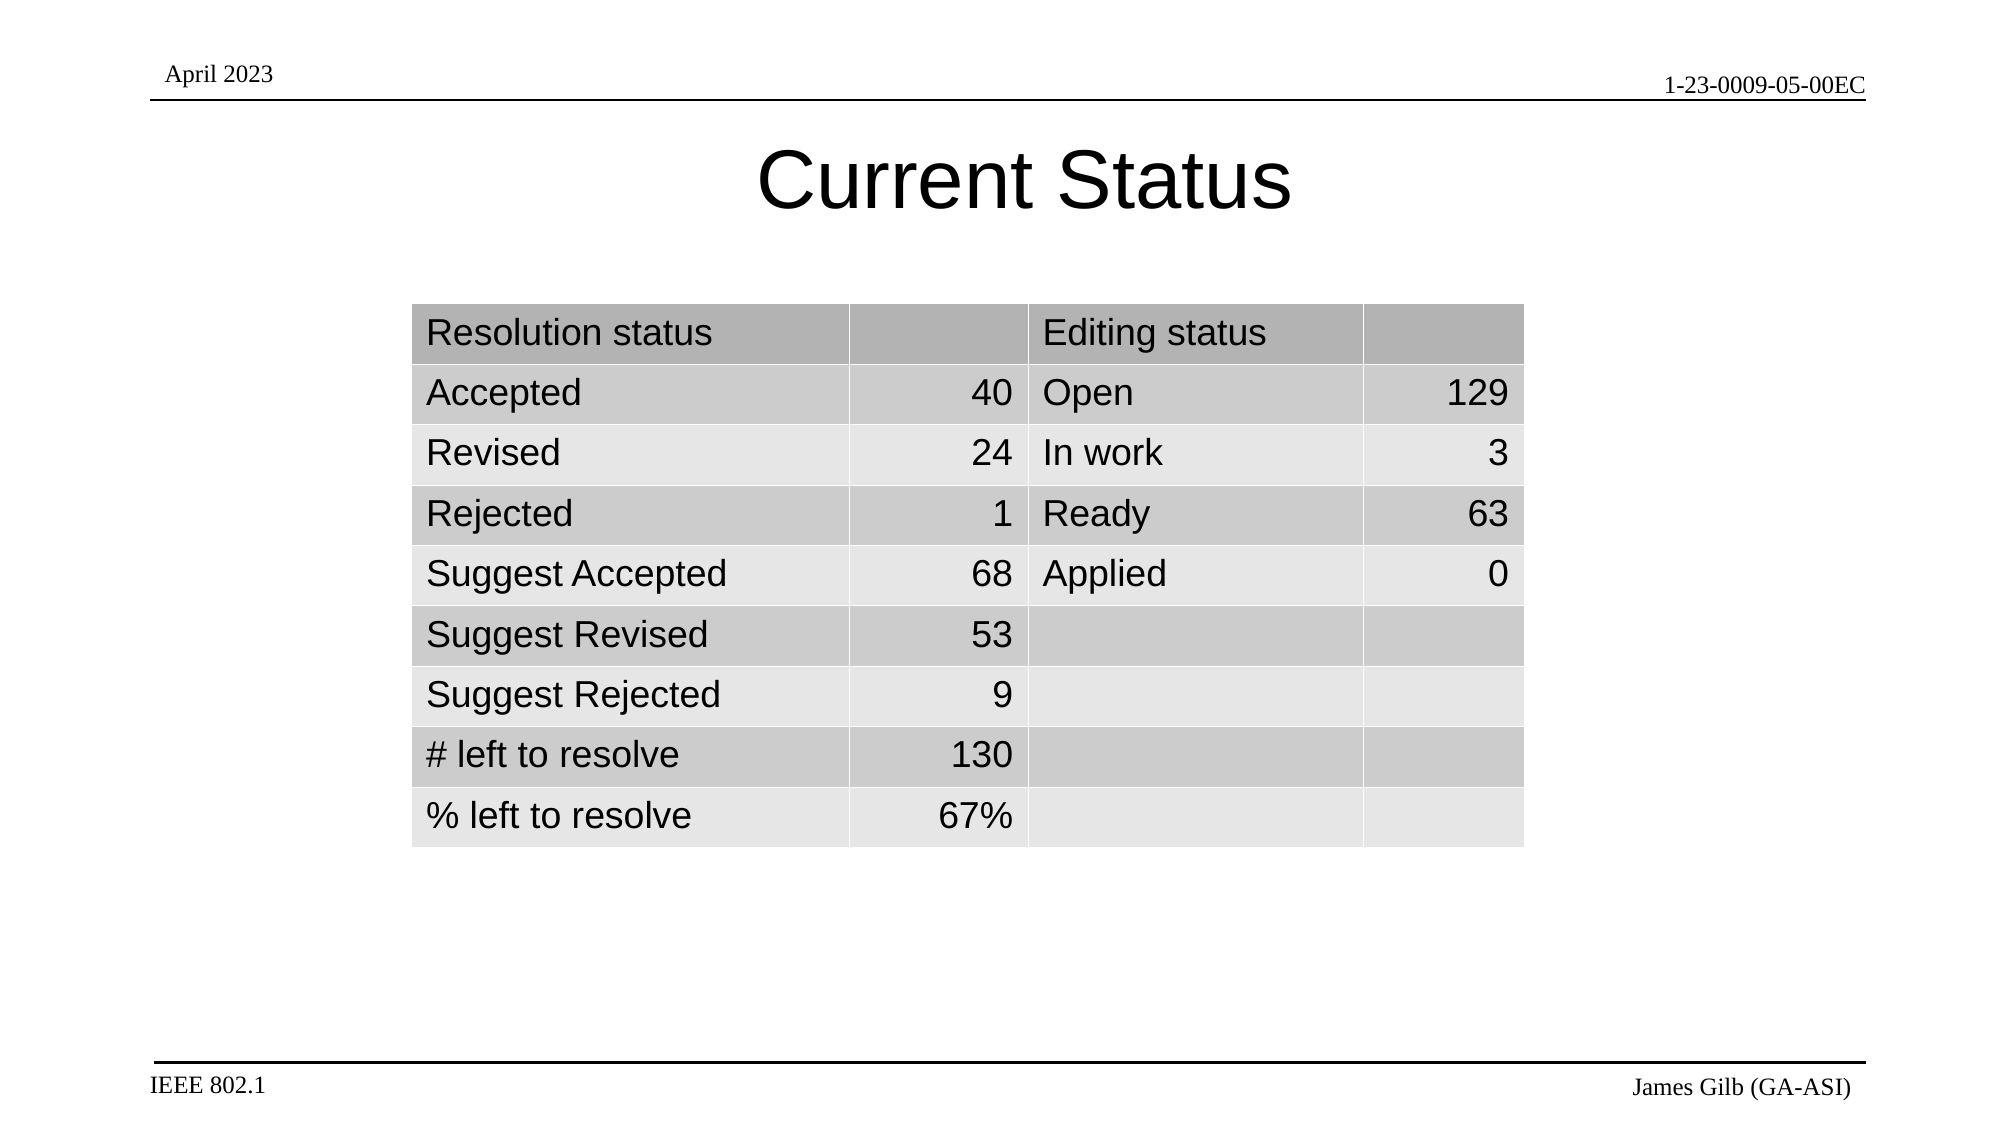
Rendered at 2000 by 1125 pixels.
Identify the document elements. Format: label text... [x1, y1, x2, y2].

table_cell 9 [850, 667, 1028, 726]
table_cell 63 [1364, 486, 1524, 545]
table_cell Ready [1029, 486, 1363, 545]
table_cell 129 [1364, 365, 1524, 424]
table_cell 1 [850, 486, 1028, 545]
table_cell 53 [850, 606, 1028, 666]
table_cell % left to resolve [412, 788, 849, 847]
table_cell [1029, 788, 1363, 847]
title Current Status [149, 112, 1900, 238]
table_cell 130 [850, 727, 1028, 787]
table_cell # left to resolve [412, 727, 849, 787]
table_cell Rejected [412, 486, 849, 545]
table_cell [1364, 667, 1524, 726]
table_cell 24 [850, 425, 1028, 485]
table_cell [1029, 667, 1363, 726]
table_cell 40 [850, 365, 1028, 424]
table_cell 0 [1364, 546, 1524, 605]
table_cell Applied [1029, 546, 1363, 605]
table_cell Suggest Rejected [412, 667, 849, 726]
table_cell In work [1029, 425, 1363, 485]
table_header [1364, 304, 1524, 364]
table_cell [1364, 606, 1524, 666]
table_cell Open [1029, 365, 1363, 424]
table_header [850, 304, 1028, 364]
table_cell 3 [1364, 425, 1524, 485]
table_cell Suggest Accepted [412, 546, 849, 605]
table_header Editing status [1029, 304, 1363, 364]
table_cell Suggest Revised [412, 606, 849, 666]
table_cell 68 [850, 546, 1028, 605]
table_cell [1364, 727, 1524, 787]
table_cell [1364, 788, 1524, 847]
table_cell [1029, 606, 1363, 666]
table_cell Accepted [412, 365, 849, 424]
table_cell 67% [850, 788, 1028, 847]
table_header Resolution status [412, 304, 849, 364]
table_cell [1029, 727, 1363, 787]
table_cell Revised [412, 425, 849, 485]
